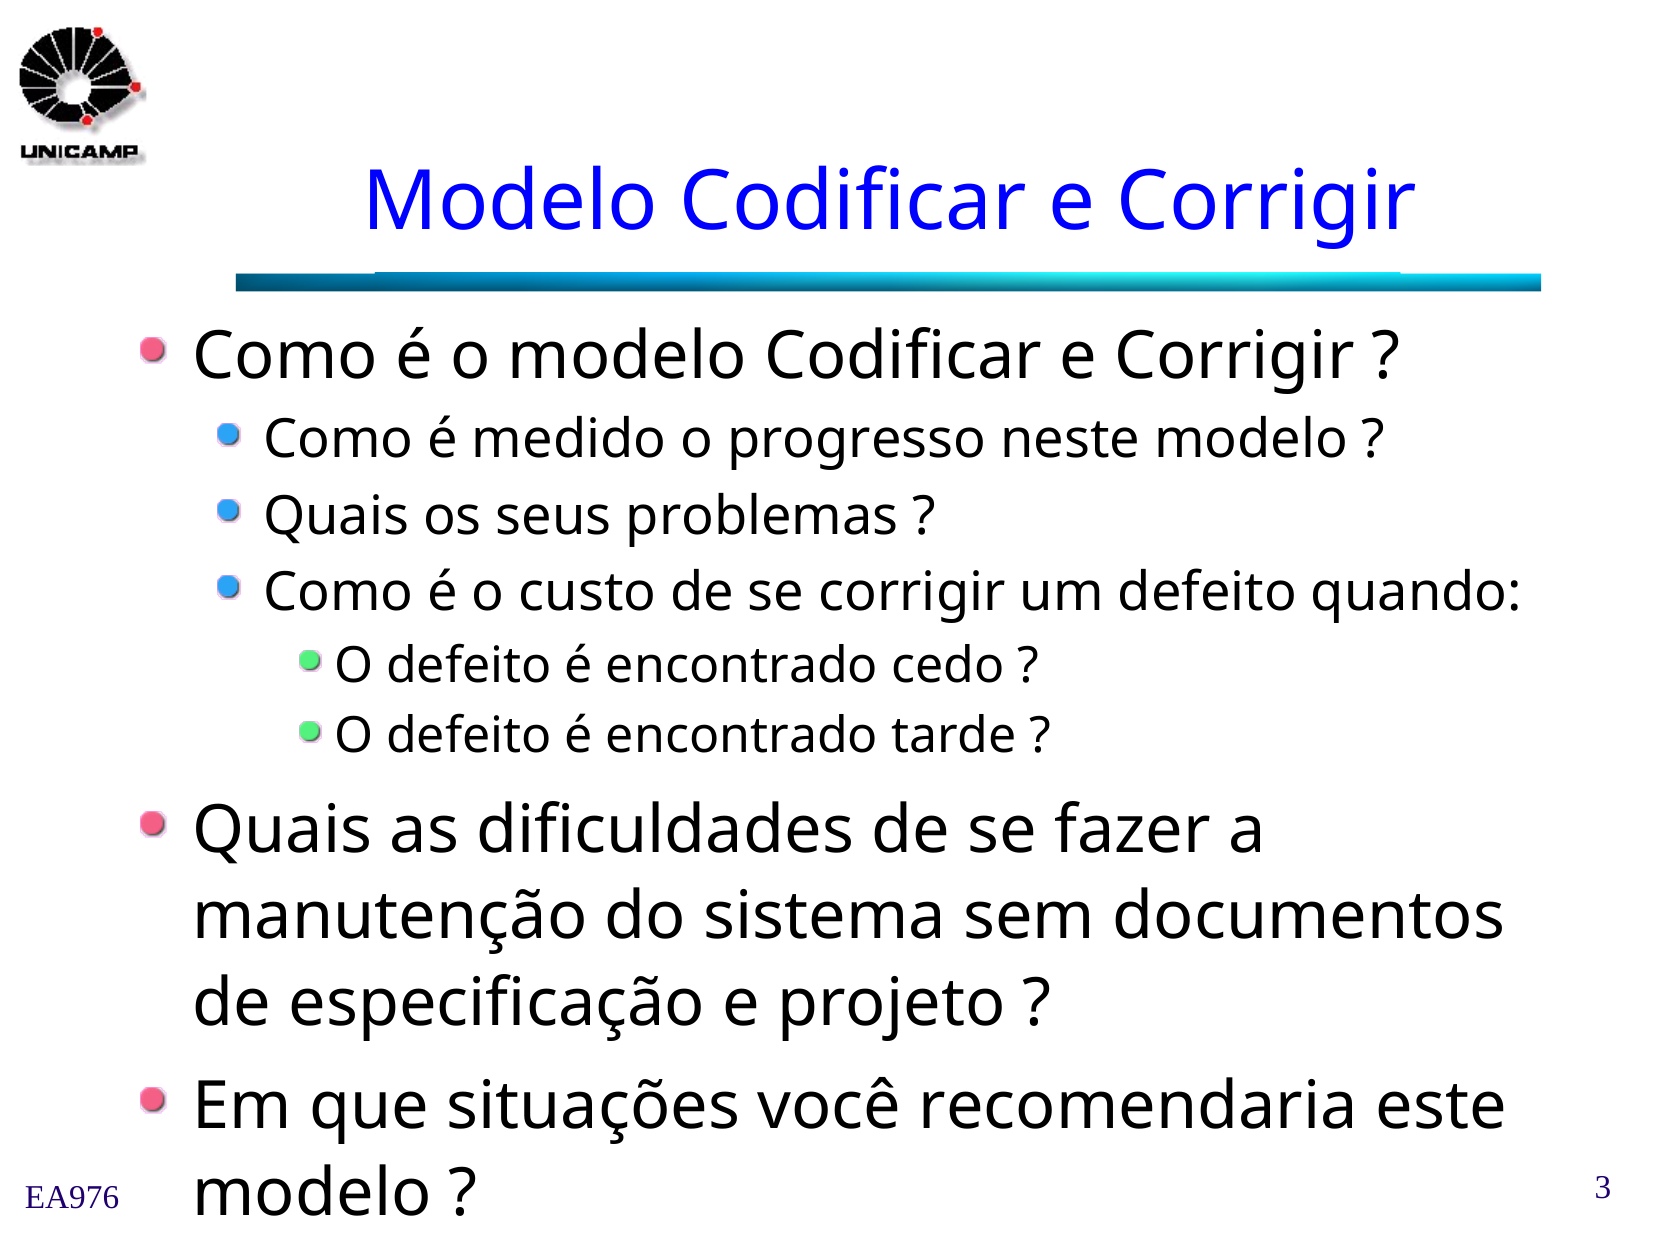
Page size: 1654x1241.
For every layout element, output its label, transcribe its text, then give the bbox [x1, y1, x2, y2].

list Como é o modelo Codificar e Corrigir ? Como é medido o progresso neste modelo ? Quais os seus problemas ? Como é o custo de se corrigir um defeito quando: O defeito é encontrado cedo ? O defeito é encontrado tarde ? Quais as dificuldades de se fazer a manutenção do sistema sem documentos de especificação e projeto ? Em que situações você recomendaria este modelo ? [121, 309, 1595, 1182]
picture [125, 272, 1654, 295]
title Modelo Codificar e Corrigir [266, 59, 1536, 252]
